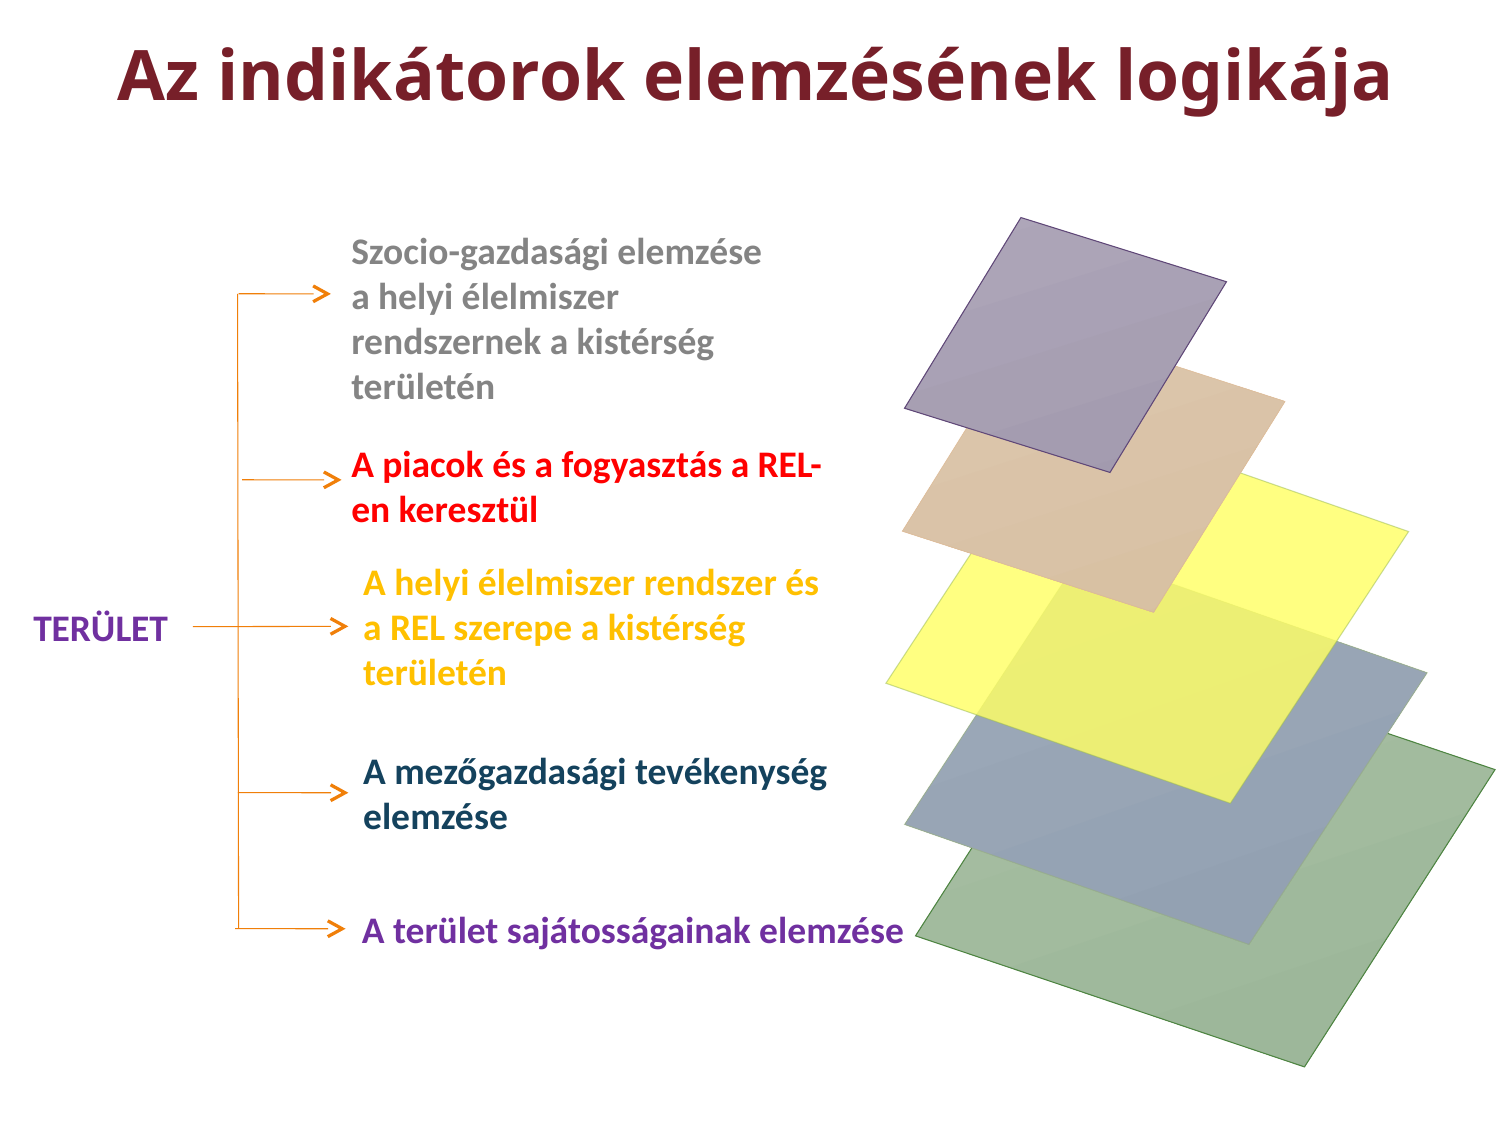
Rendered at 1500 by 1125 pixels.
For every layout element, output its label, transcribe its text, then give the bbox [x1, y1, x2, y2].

text_box A mezőgazdasági tevékenység elemzése [348, 739, 897, 845]
text_box [885, 217, 1496, 1067]
text_box A helyi élelmiszer rendszer és a REL szerepe a kistérség területén [348, 550, 844, 701]
text_box Szocio-gazdasági elemzése a helyi élelmiszer rendszernek a kistérség területén [336, 219, 800, 415]
text_box A terület sajátosságainak elemzése [347, 898, 920, 959]
text_box Az indikátorok elemzésének logikája [81, 23, 1432, 142]
text_box A piacok és a fogyasztás a REL-en keresztül [336, 432, 862, 538]
text_box TERÜLET [18, 596, 192, 657]
